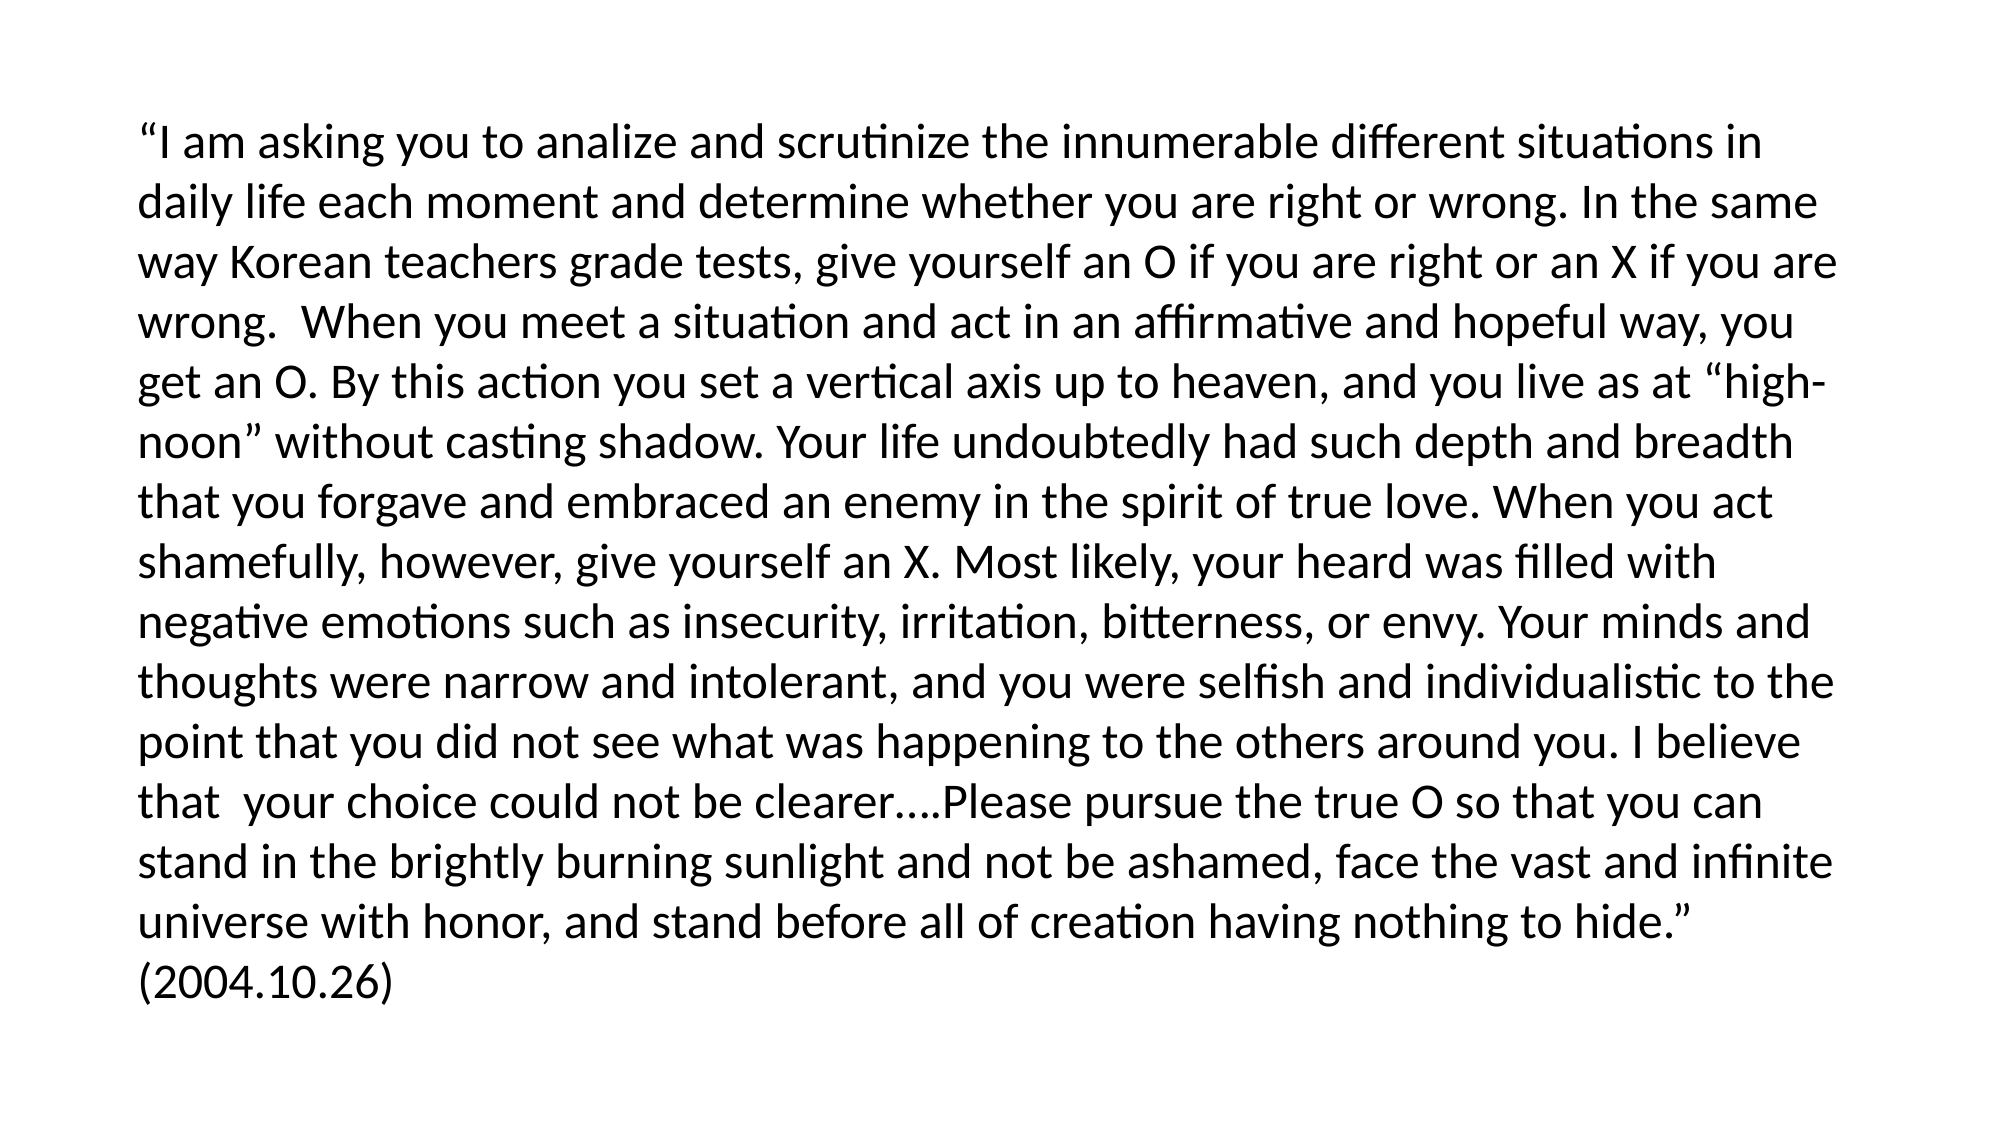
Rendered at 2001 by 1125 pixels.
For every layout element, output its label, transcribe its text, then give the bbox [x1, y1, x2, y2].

text_box “I am asking you to analize and scrutinize the innumerable different situations in daily life each moment and determine whether you are right or wrong. In the same way Korean teachers grade tests, give yourself an O if you are right or an X if you are wrong. When you meet a situation and act in an affirmative and hopeful way, you get an O. By this action you set a vertical axis up to heaven, and you live as at “high-noon” without casting shadow. Your life undoubtedly had such depth and breadth that you forgave and embraced an enemy in the spirit of true love. When you act shamefully, however, give yourself an X. Most likely, your heard was filled with negative emotions such as insecurity, irritation, bitterness, or envy. Your minds and thoughts were narrow and intolerant, and you were selfish and individualistic to the point that you did not see what was happening to the others around you. I believe that your choice could not be clearer….Please pursue the true O so that you can stand in the brightly burning sunlight and not be ashamed, face the vast and infinite universe with honor, and stand before all of creation having nothing to hide.” (2004.10.26) [122, 100, 1865, 1025]
